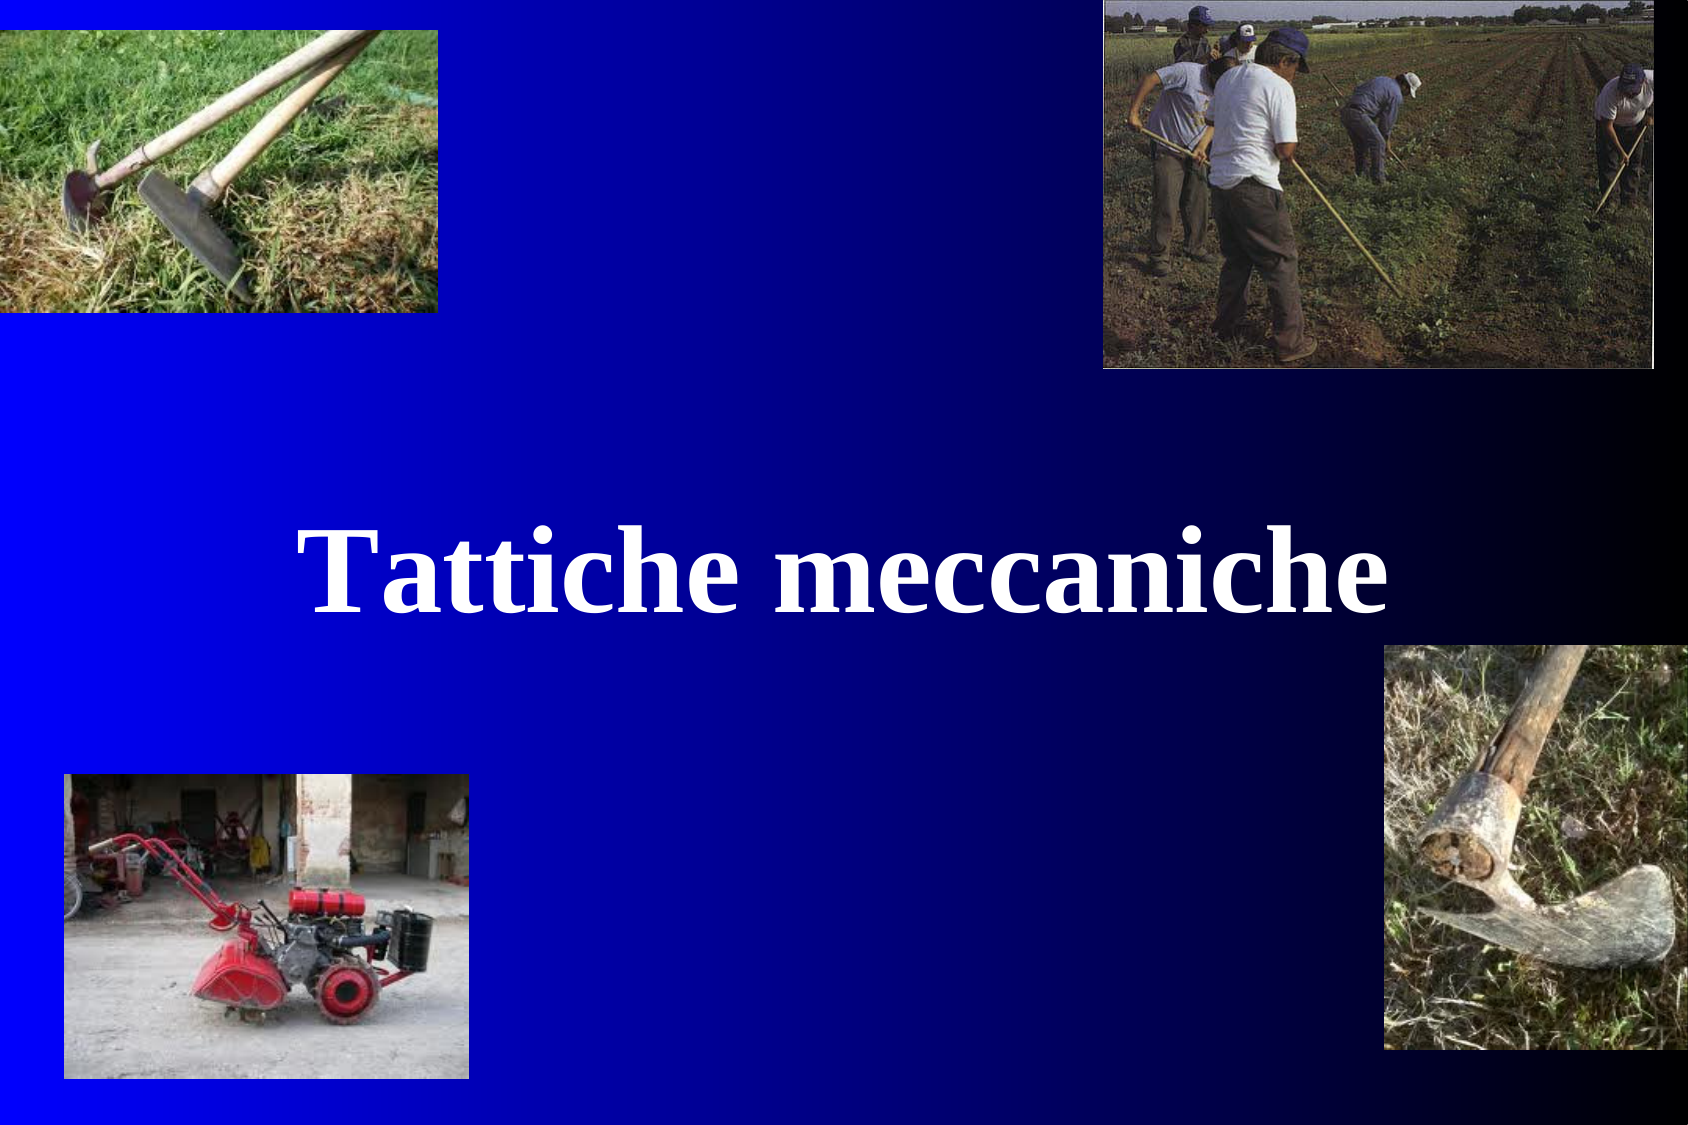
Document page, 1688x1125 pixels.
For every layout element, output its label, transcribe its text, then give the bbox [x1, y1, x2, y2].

text_box Tattiche meccaniche [281, 479, 1406, 646]
picture [1103, 0, 1654, 370]
picture [0, 30, 438, 313]
picture [1384, 645, 1688, 1051]
picture [64, 774, 469, 1079]
